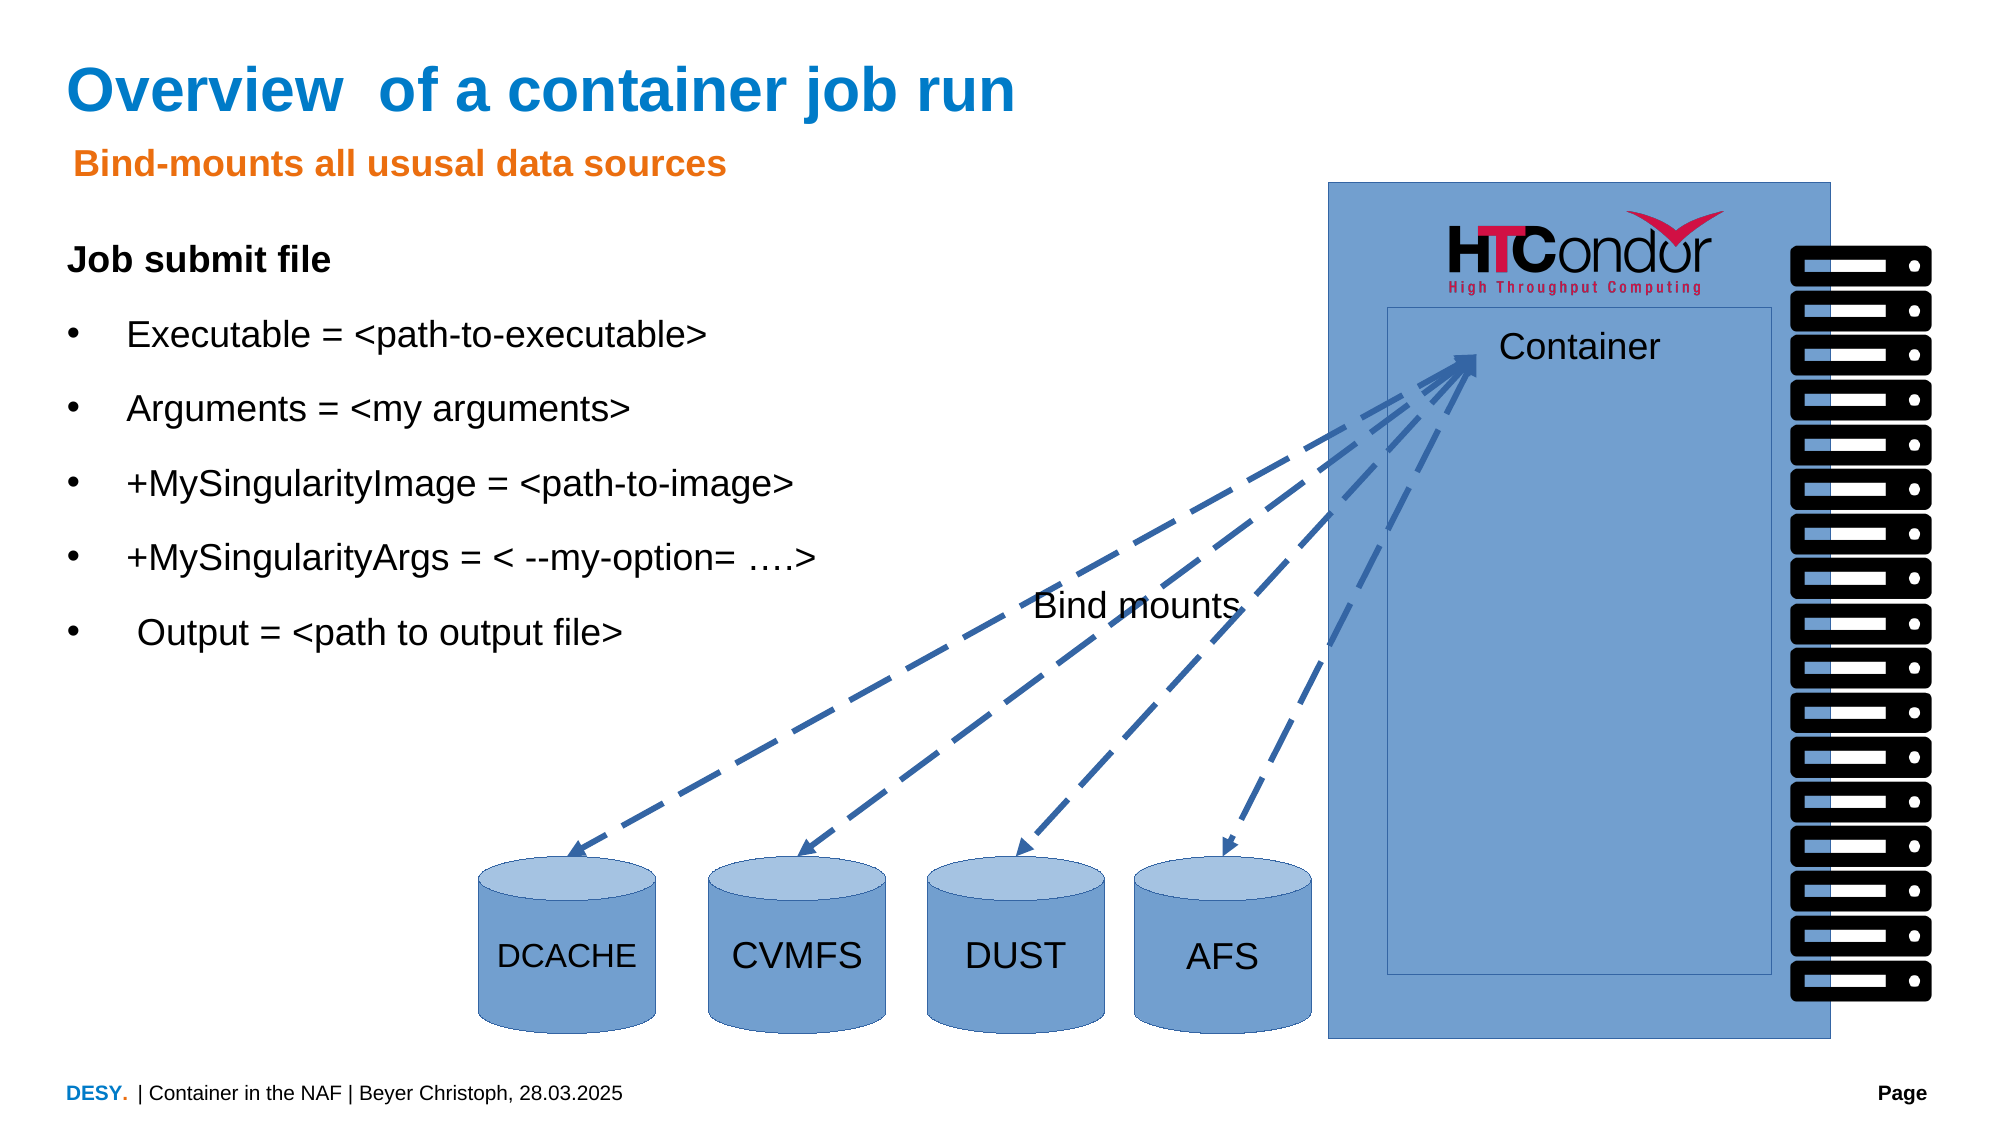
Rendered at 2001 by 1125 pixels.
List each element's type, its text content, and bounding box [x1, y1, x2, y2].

title Overview of a container job run [66, 57, 1123, 132]
picture [1446, 210, 1727, 296]
list Bind-mounts all ususal data sources [13, 134, 886, 197]
picture [1772, 225, 1949, 1004]
list Job submit file Executable = <path-to-executable> Arguments = <my arguments> +MySingularityImage = <path-to-image> +MySingularityArgs = < --my-option= ….> Output = <path to output file> [66, 230, 916, 739]
text_box DCACHE [478, 881, 656, 1034]
text_box DUST [927, 881, 1105, 1034]
text_box Container [1387, 307, 1772, 975]
text_box AFS [1134, 880, 1312, 1034]
text_box CVMFS [708, 881, 886, 1034]
text_box [1328, 182, 1831, 1039]
